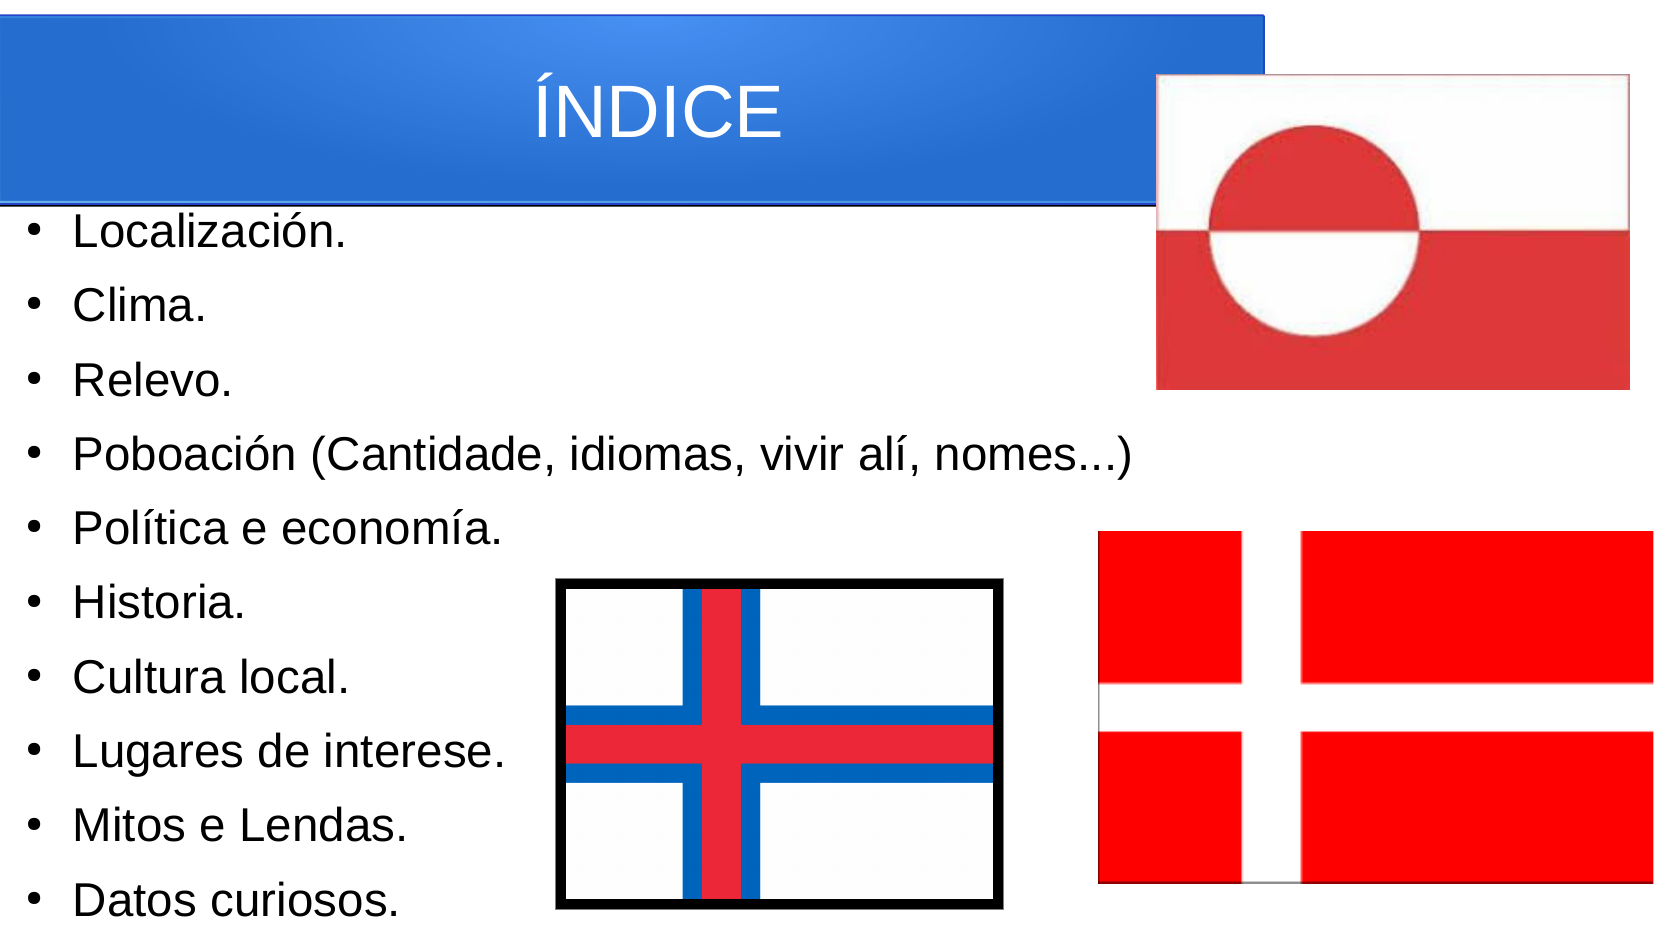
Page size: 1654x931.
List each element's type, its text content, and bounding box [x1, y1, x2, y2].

text_box [555, 578, 1004, 910]
title ÍNDICE [82, 35, 1235, 129]
picture [566, 589, 993, 899]
picture [1156, 74, 1630, 390]
list Localización. Clima. Relevo. Poboación (Cantidade, idiomas, vivir alí, nomes...) Política e economía. Historia. Cultura local. Lugares de interese. Mitos e Lendas. Datos curiosos. [10, 129, 1546, 931]
picture [1098, 531, 1654, 884]
